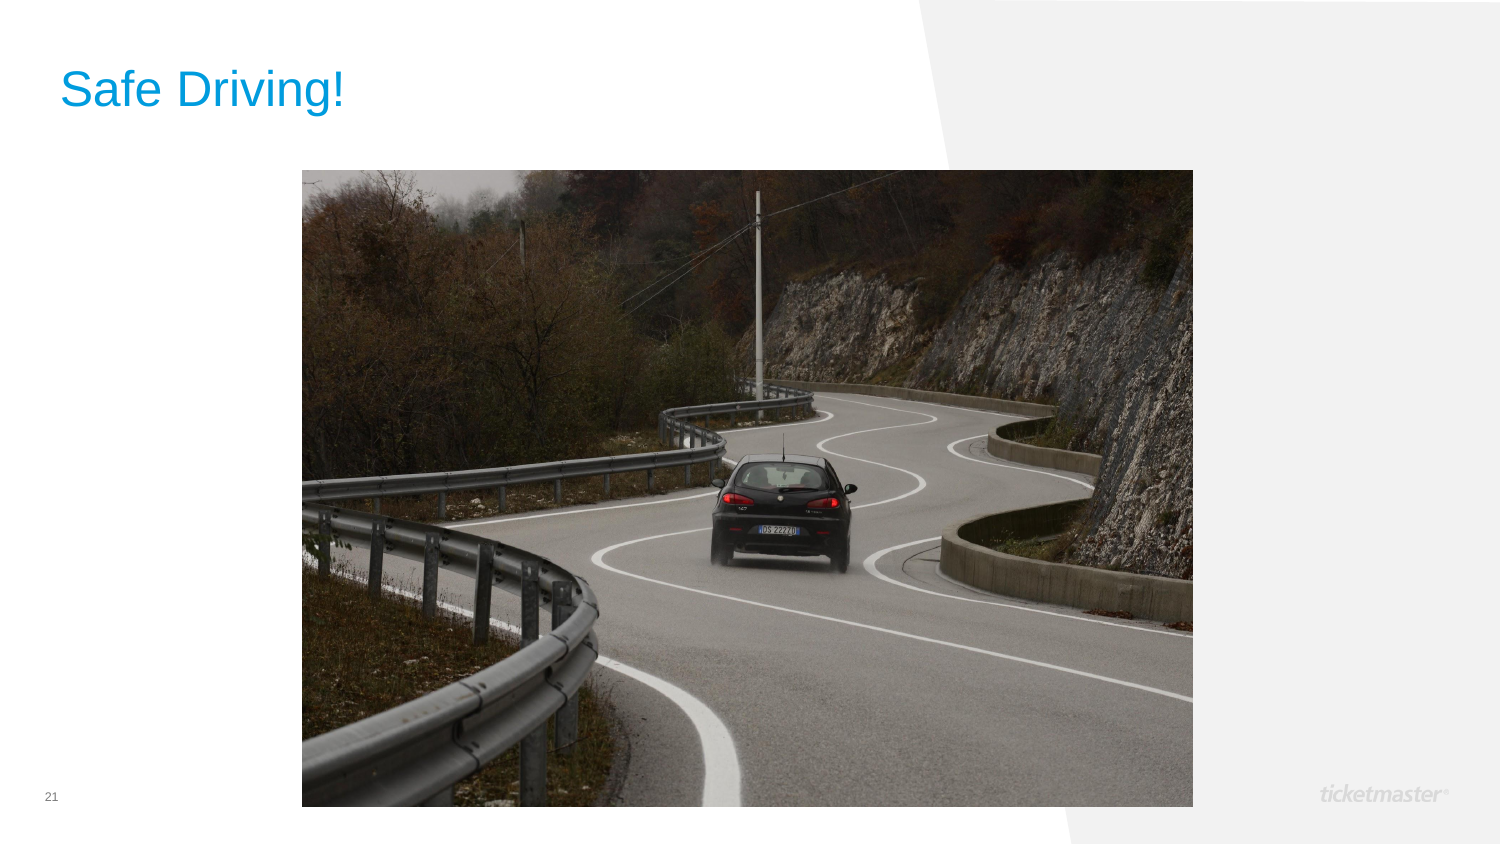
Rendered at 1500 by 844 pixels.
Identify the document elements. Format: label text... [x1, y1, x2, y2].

picture [1320, 784, 1449, 802]
list Safe Driving! [44, 52, 1448, 158]
picture [302, 170, 1193, 807]
slide_number <number> [44, 788, 66, 804]
